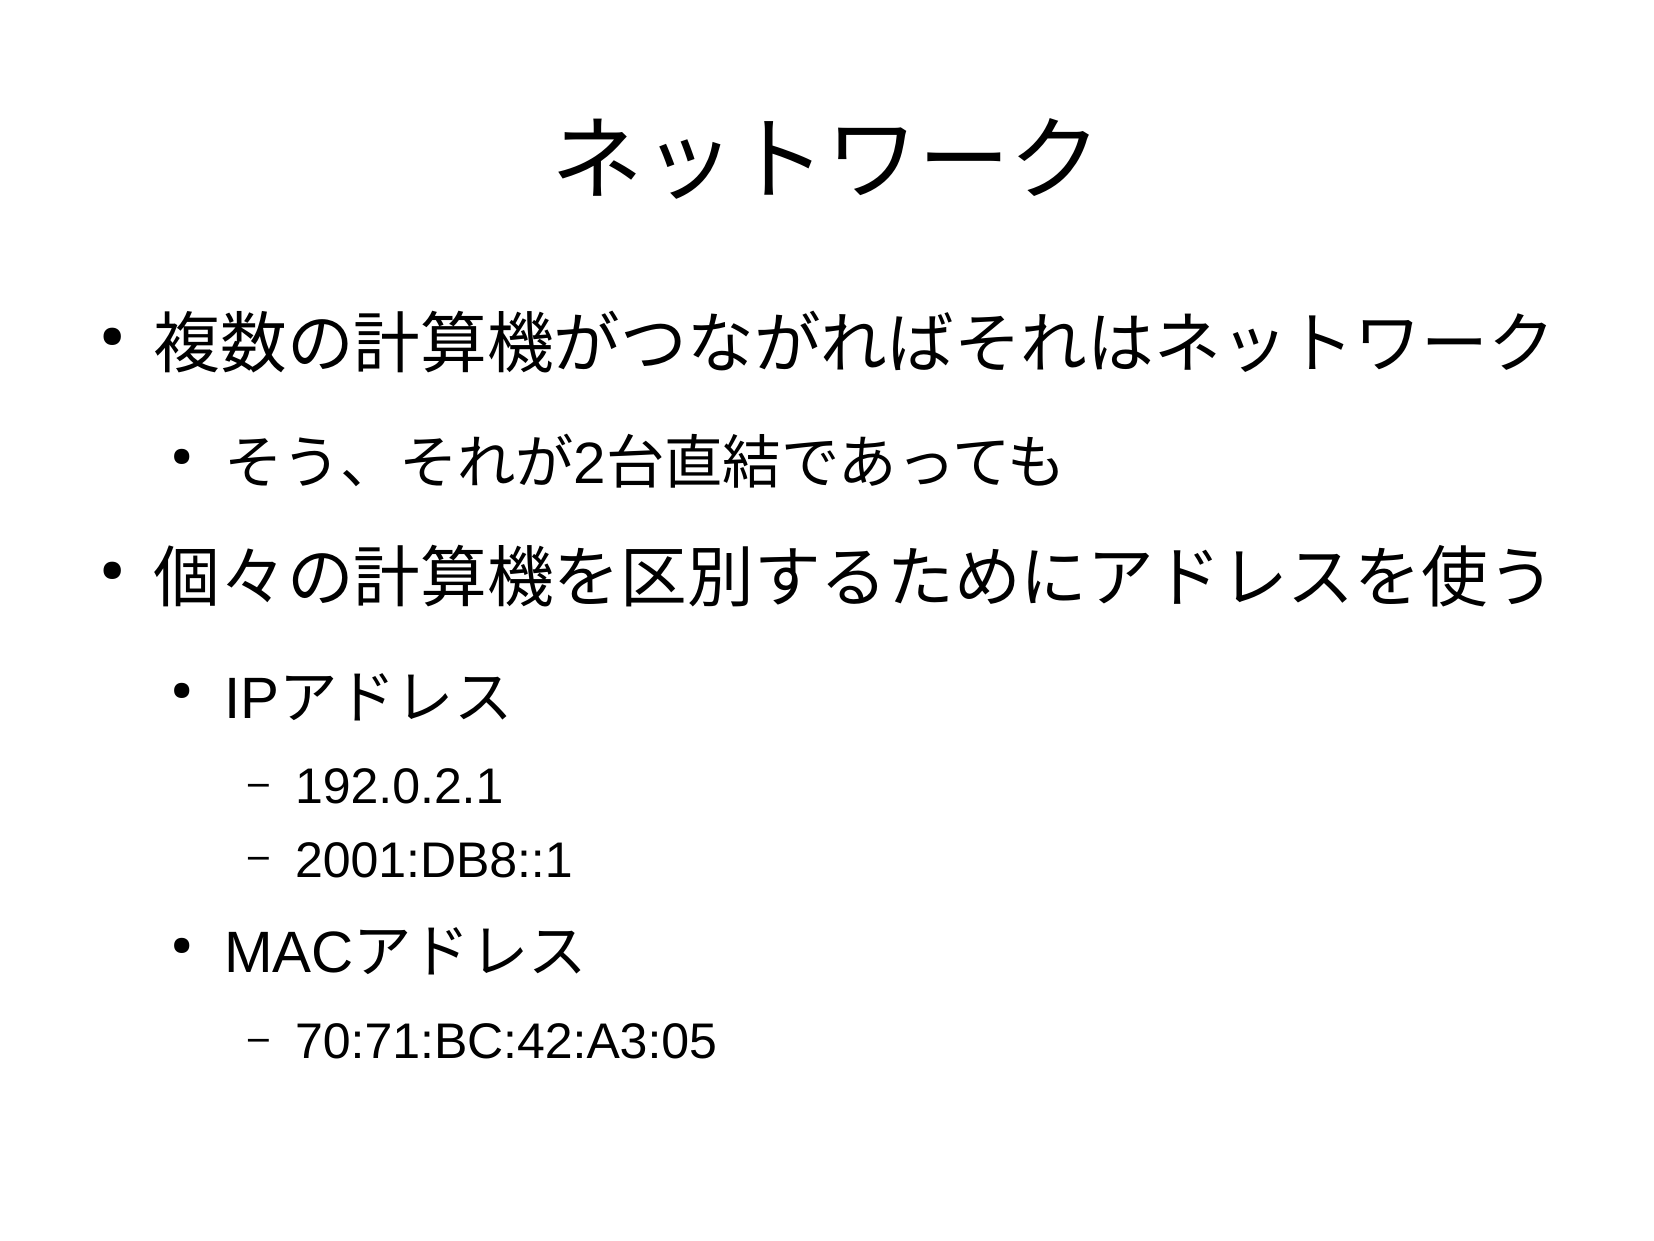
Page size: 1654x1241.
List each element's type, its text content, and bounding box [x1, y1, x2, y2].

list 複数の計算機がつながればそれはネットワーク そう、それが2台直結であっても 個々の計算機を区別するためにアドレスを使う IPアドレス 192.0.2.1 2001:DB8::1 MACアドレス 70:71:BC:42:A3:05 [82, 290, 1571, 1109]
title ネットワーク [82, 49, 1571, 257]
